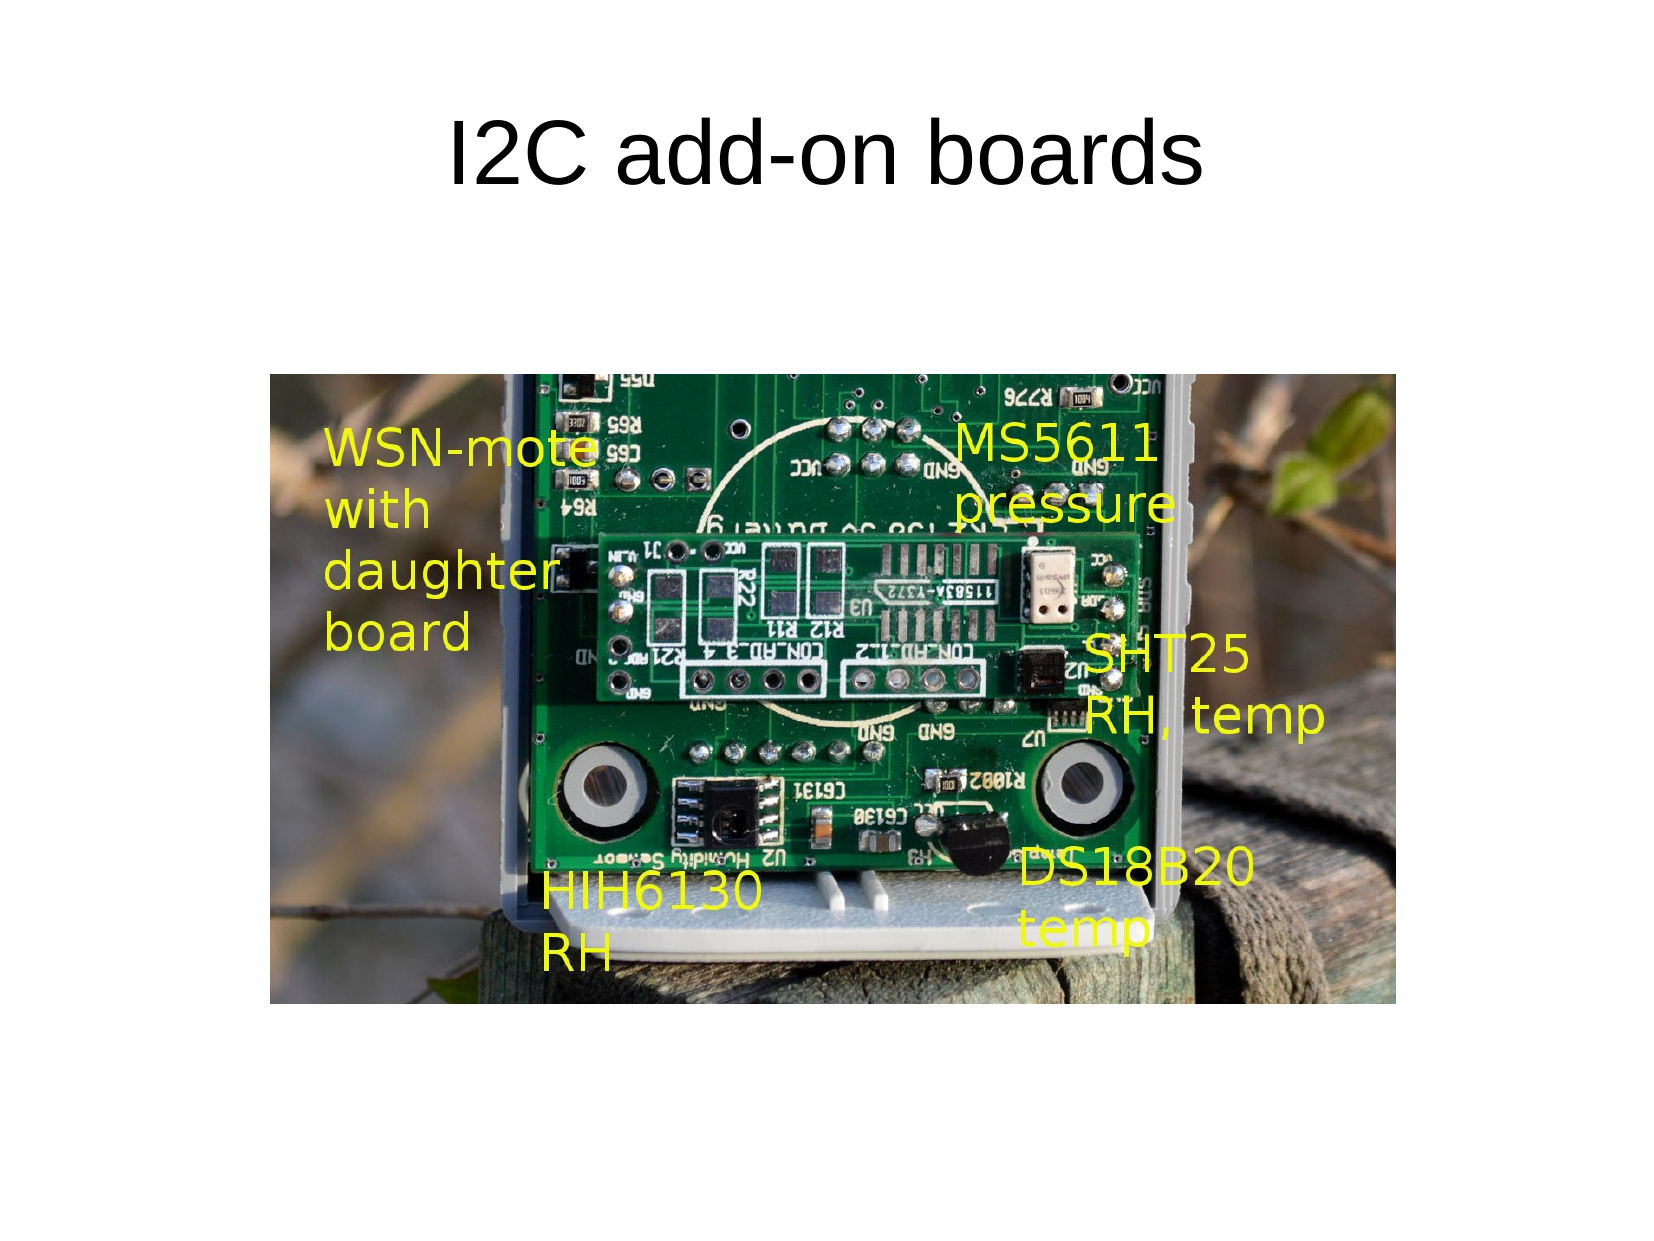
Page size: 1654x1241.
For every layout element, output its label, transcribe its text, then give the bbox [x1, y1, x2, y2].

picture [270, 374, 1396, 1004]
title I2C add-on boards [82, 49, 1571, 257]
